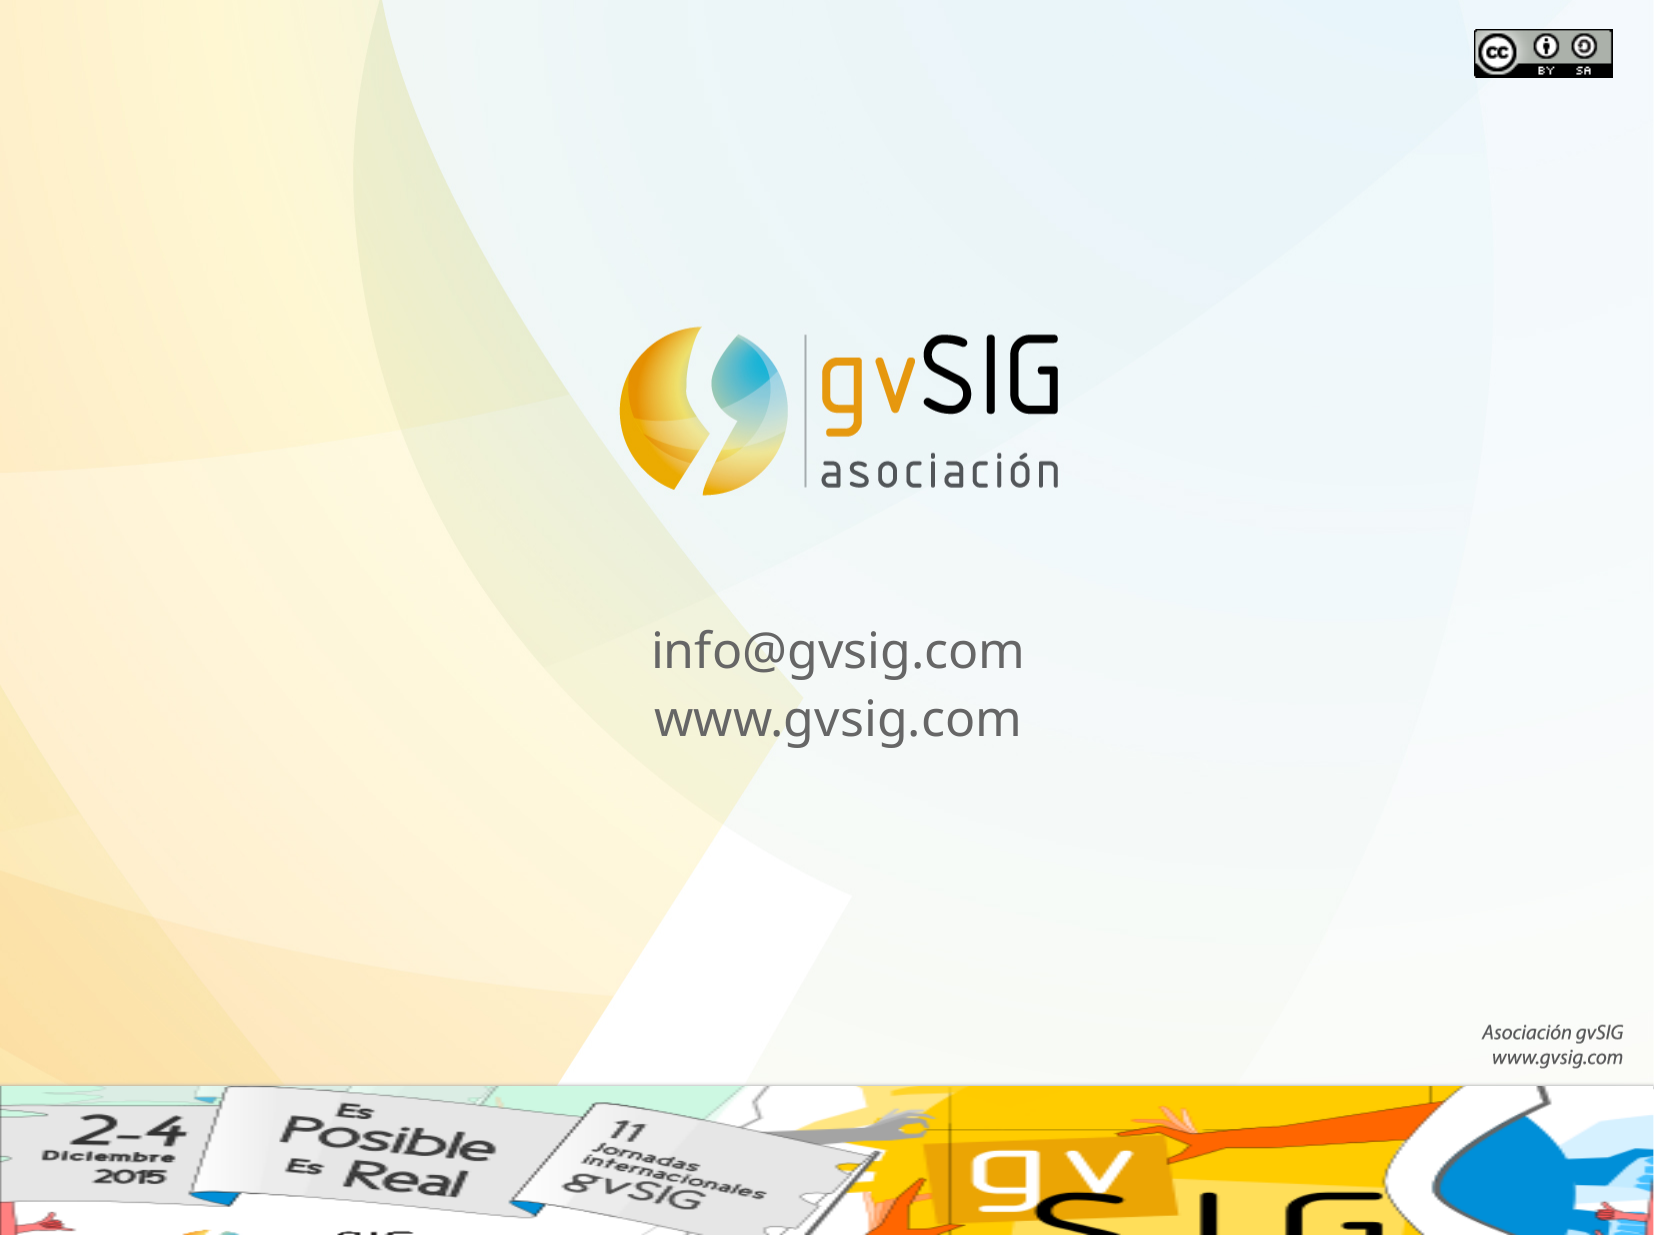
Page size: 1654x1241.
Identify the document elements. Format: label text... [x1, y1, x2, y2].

picture [0, 0, 1654, 1241]
title info@gvsig.com www.gvsig.com [124, 624, 1554, 742]
